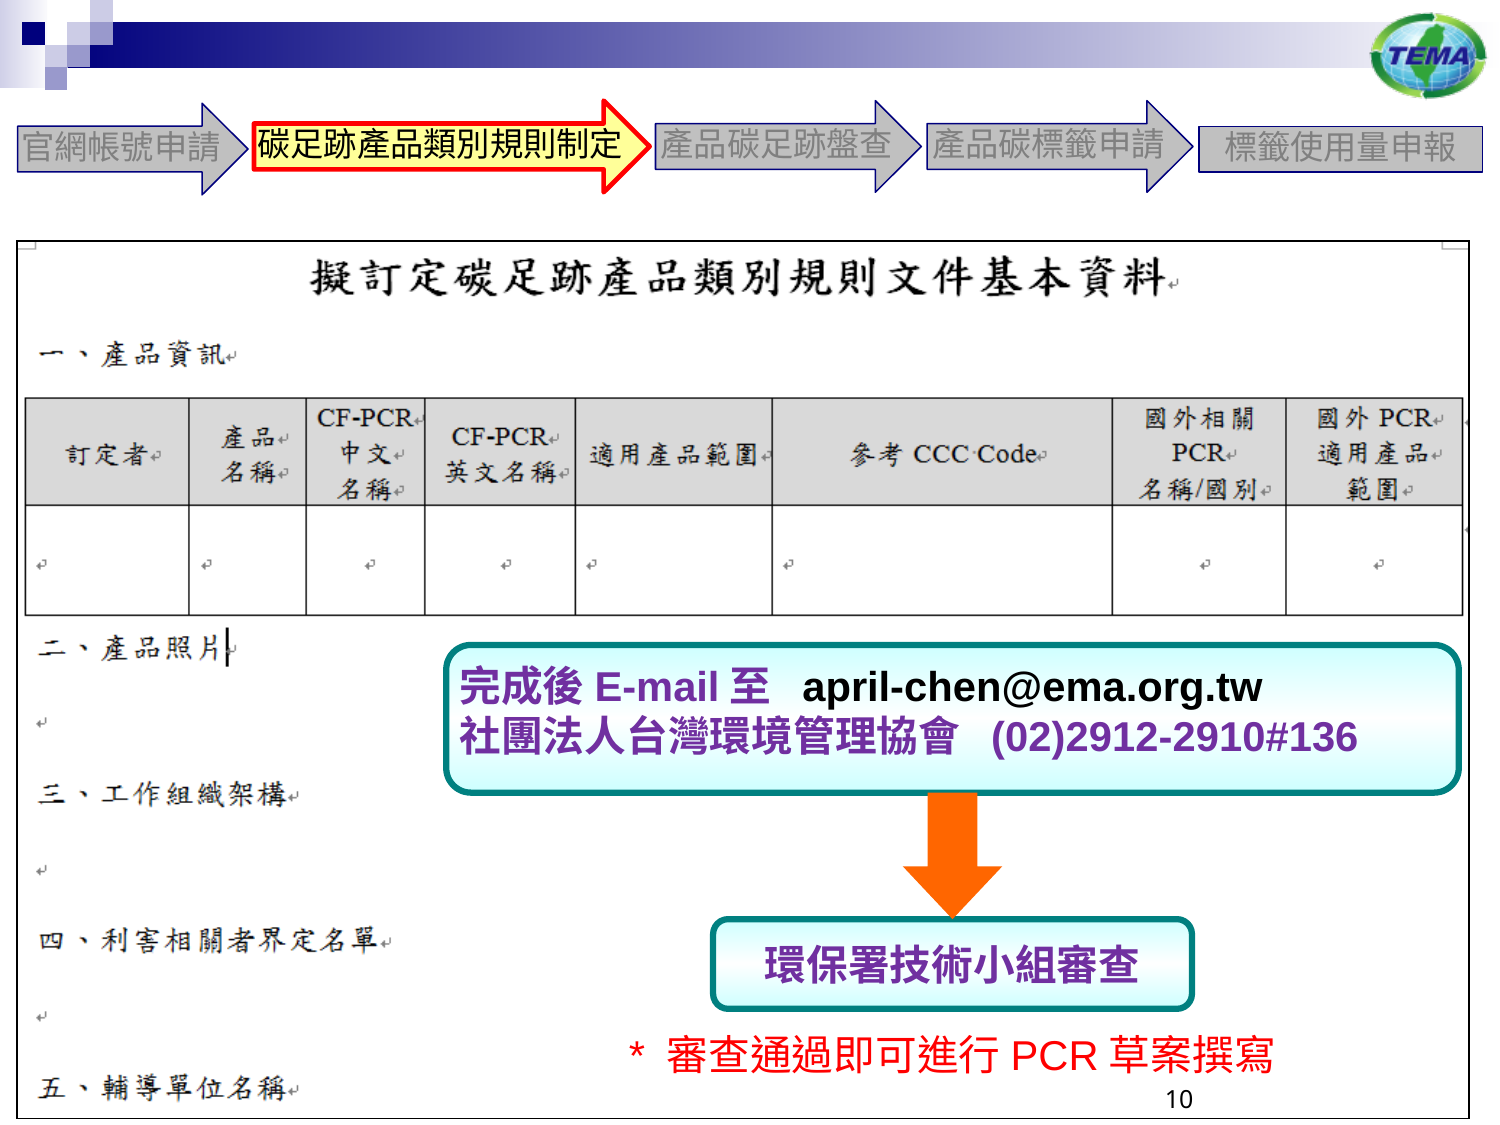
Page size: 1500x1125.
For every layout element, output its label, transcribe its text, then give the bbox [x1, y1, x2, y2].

text_box [902, 792, 1003, 920]
picture [17, 241, 1469, 1118]
text_box 環保署技術小組審查 [713, 919, 1192, 1008]
text_box * 審查通過即可進行PCR草案撰寫 [600, 1008, 1305, 1099]
text_box 完成後E-mail至 april-chen@ema.org.tw 社團法人台灣環境管理協會 (02)2912-2910#136 [446, 644, 1459, 793]
text_box 官網帳號申請 [17, 103, 249, 195]
text_box 碳足跡產品類別規則制定 [253, 100, 650, 193]
text_box 產品碳足跡盤查 [655, 100, 922, 193]
text_box 9 [1149, 1050, 1500, 1125]
text_box 標籤使用量申報 [1199, 126, 1482, 172]
text_box 產品碳標籤申請 [927, 100, 1193, 193]
